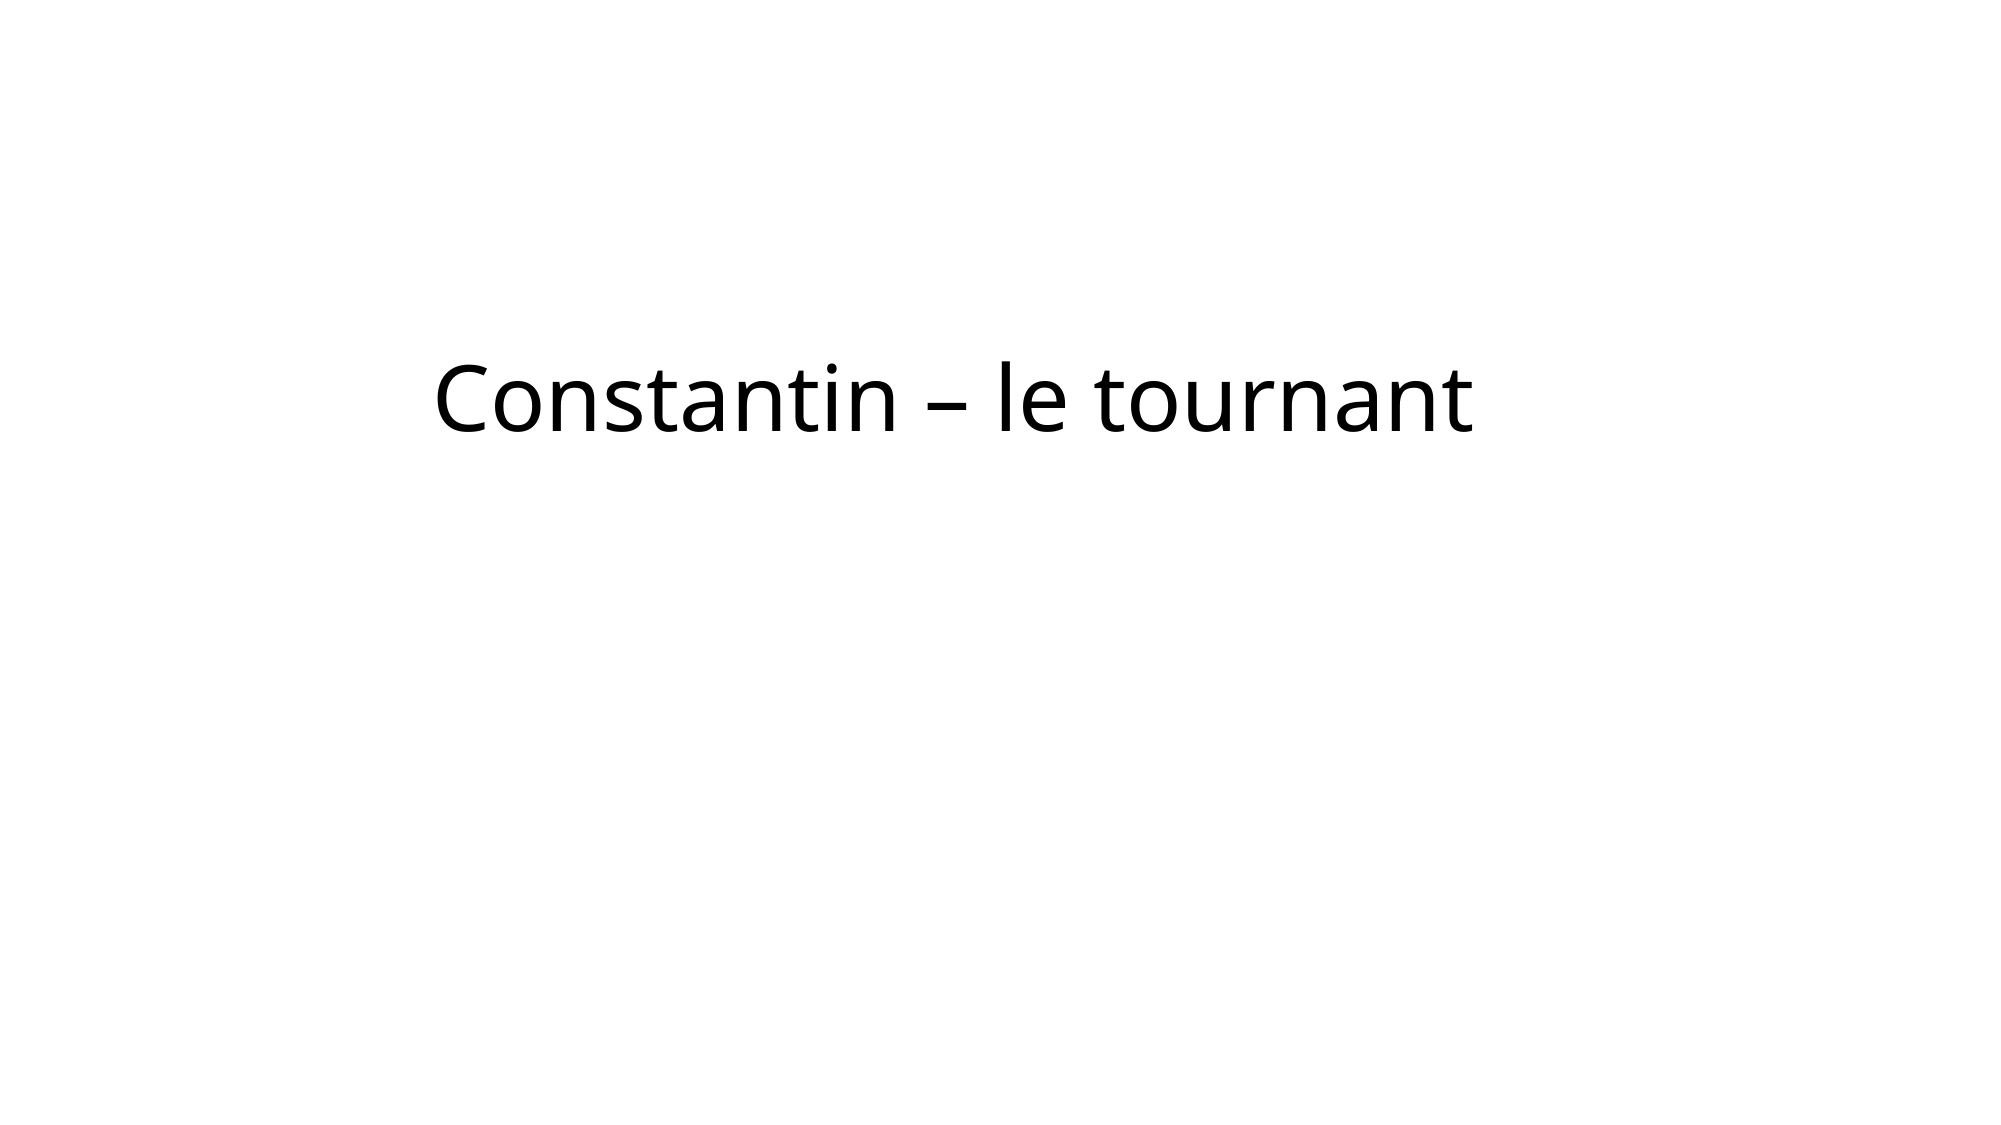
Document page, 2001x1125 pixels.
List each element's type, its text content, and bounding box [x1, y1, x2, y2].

text_box Constantin – le tournant [91, 345, 1817, 563]
